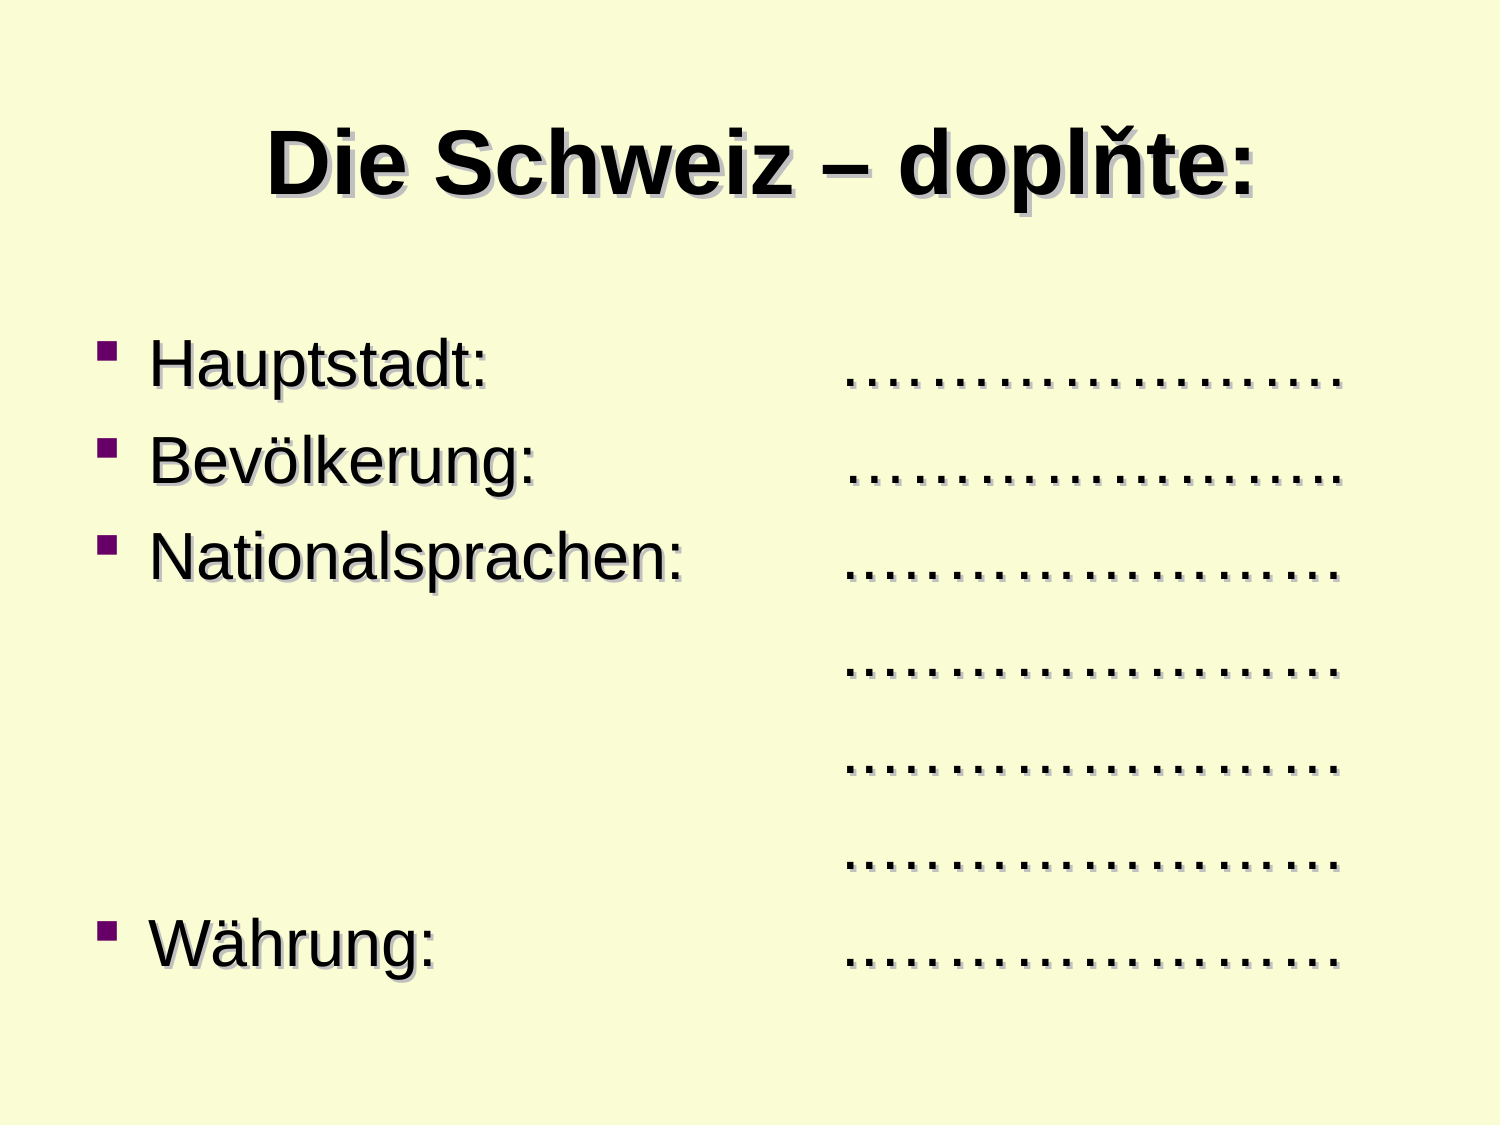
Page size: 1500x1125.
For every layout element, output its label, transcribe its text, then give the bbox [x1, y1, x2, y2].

list Hauptstadt: .…………………. Bevölkerung: ………………….. Nationalsprachen: ..………………… ..………………… ..………………… ..………………… Währung: ..………………… [76, 312, 1452, 1000]
title Die Schweiz – doplňte: [75, 40, 1451, 276]
